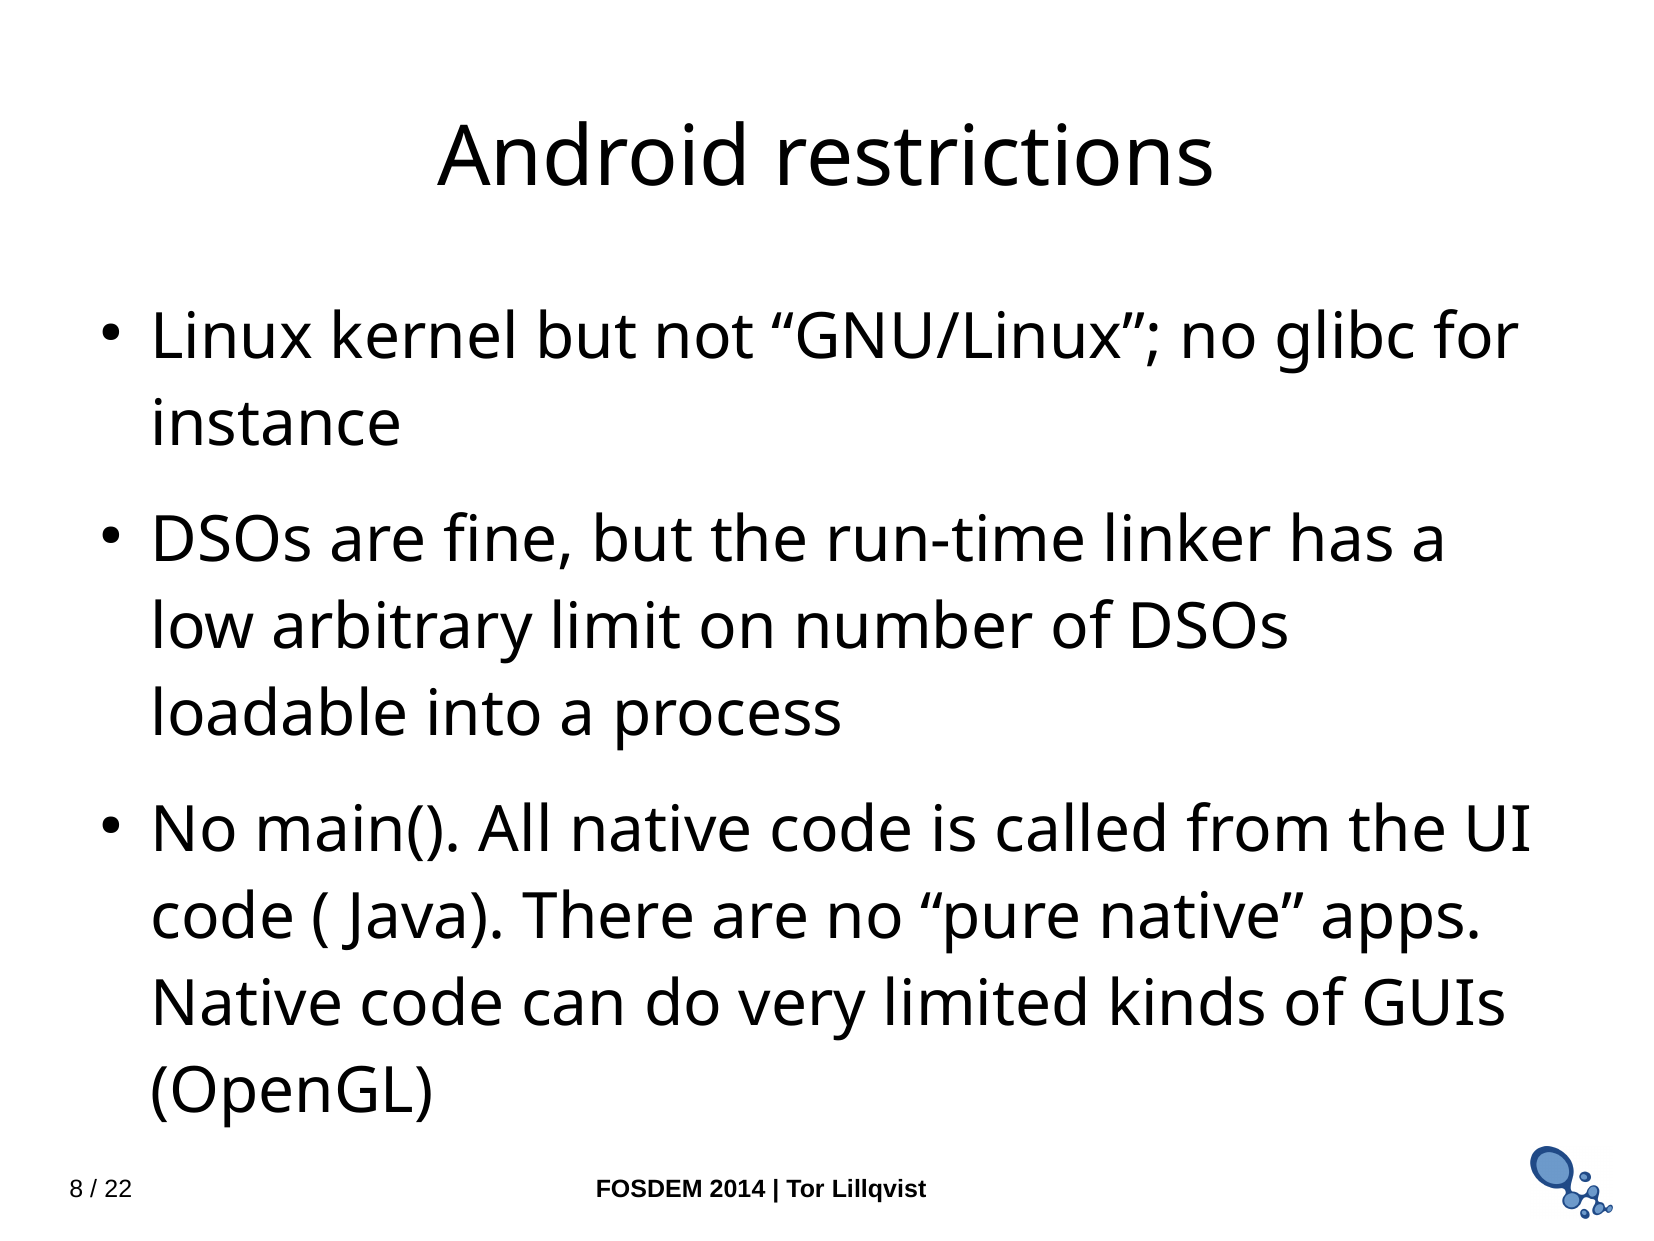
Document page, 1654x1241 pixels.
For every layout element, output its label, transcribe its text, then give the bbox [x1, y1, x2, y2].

picture [1530, 1146, 1613, 1219]
title Android restrictions [82, 49, 1571, 257]
list Linux kernel but not “GNU/Linux”; no glibc for instance DSOs are fine, but the run-time linker has a low arbitrary limit on number of DSOs loadable into a process No main(). All native code is called from the UI code ( Java). There are no “pure native” apps. Native code can do very limited kinds of GUIs (OpenGL) [82, 290, 1538, 1141]
